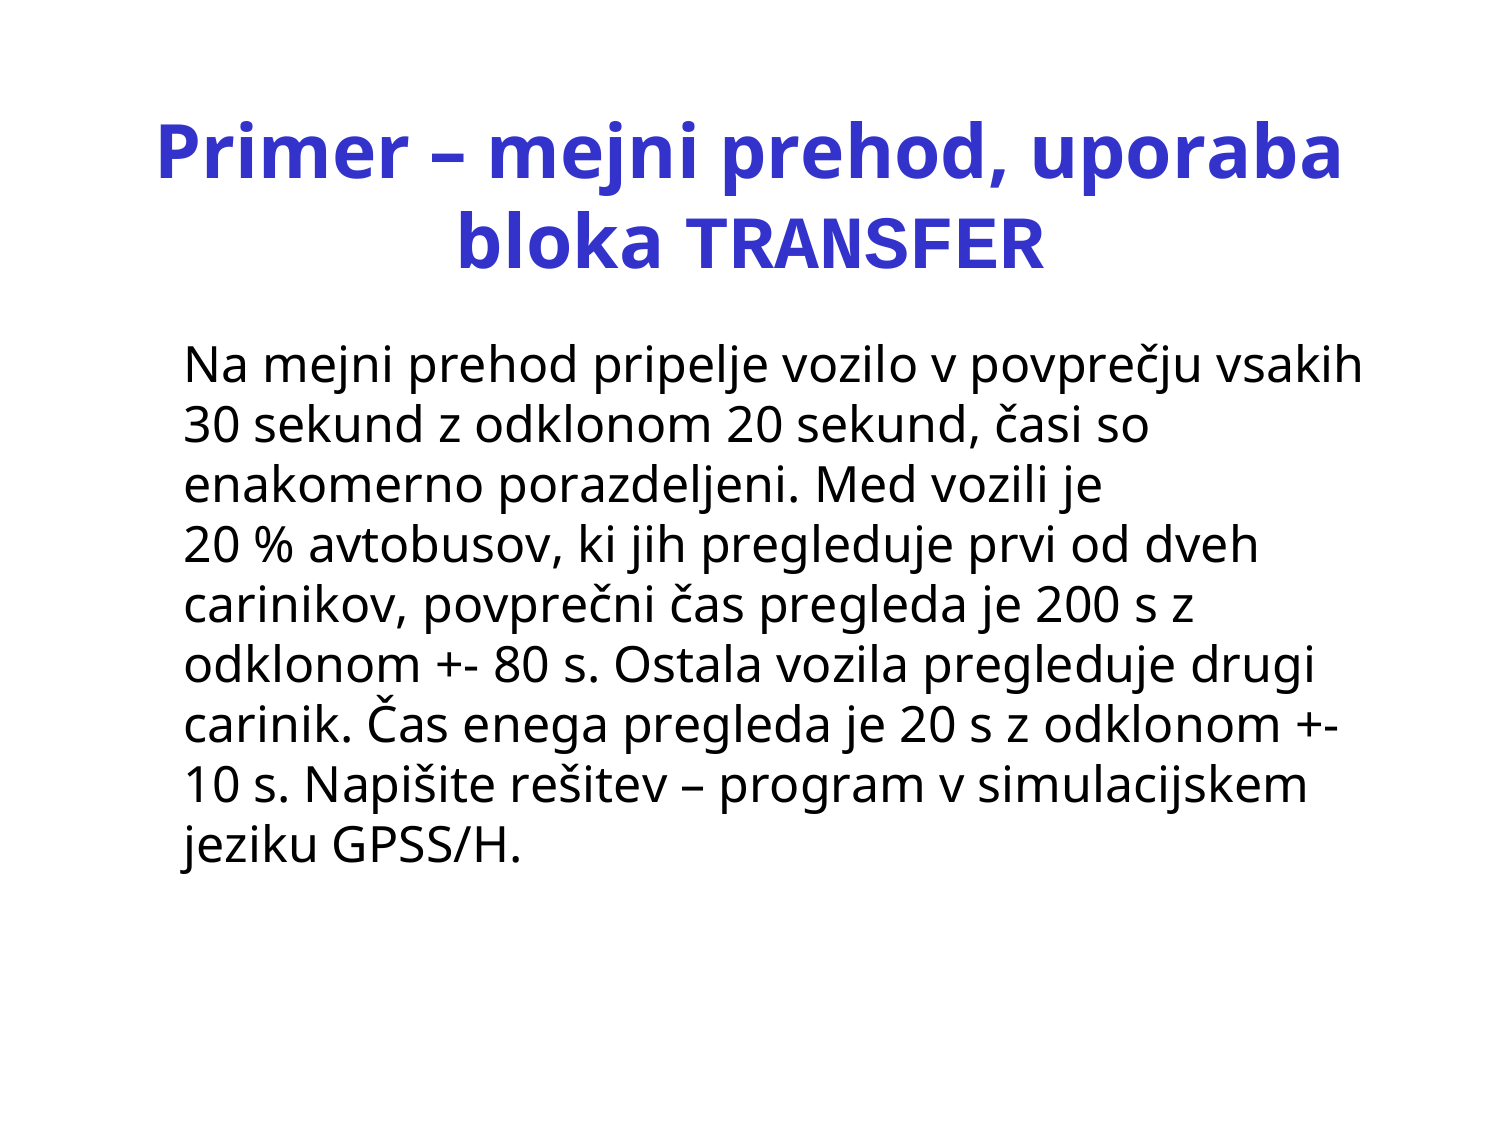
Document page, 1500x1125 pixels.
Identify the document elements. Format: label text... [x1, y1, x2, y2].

list Na mejni prehod pripelje vozilo v povprečju vsakih 30 sekund z odklonom 20 sekund, časi so enakomerno porazdeljeni. Med vozili je 20 % avtobusov, ki jih pregleduje prvi od dveh carinikov, povprečni čas pregleda je 200 s z odklonom +- 80 s. Ostala vozila pregleduje drugi carinik. Čas enega pregleda je 20 s z odklonom +- 10 s. Napišite rešitev – program v simulacijskem jeziku GPSS/H. [112, 324, 1388, 1001]
title Primer – mejni prehod, uporaba bloka TRANSFER [112, 96, 1388, 292]
